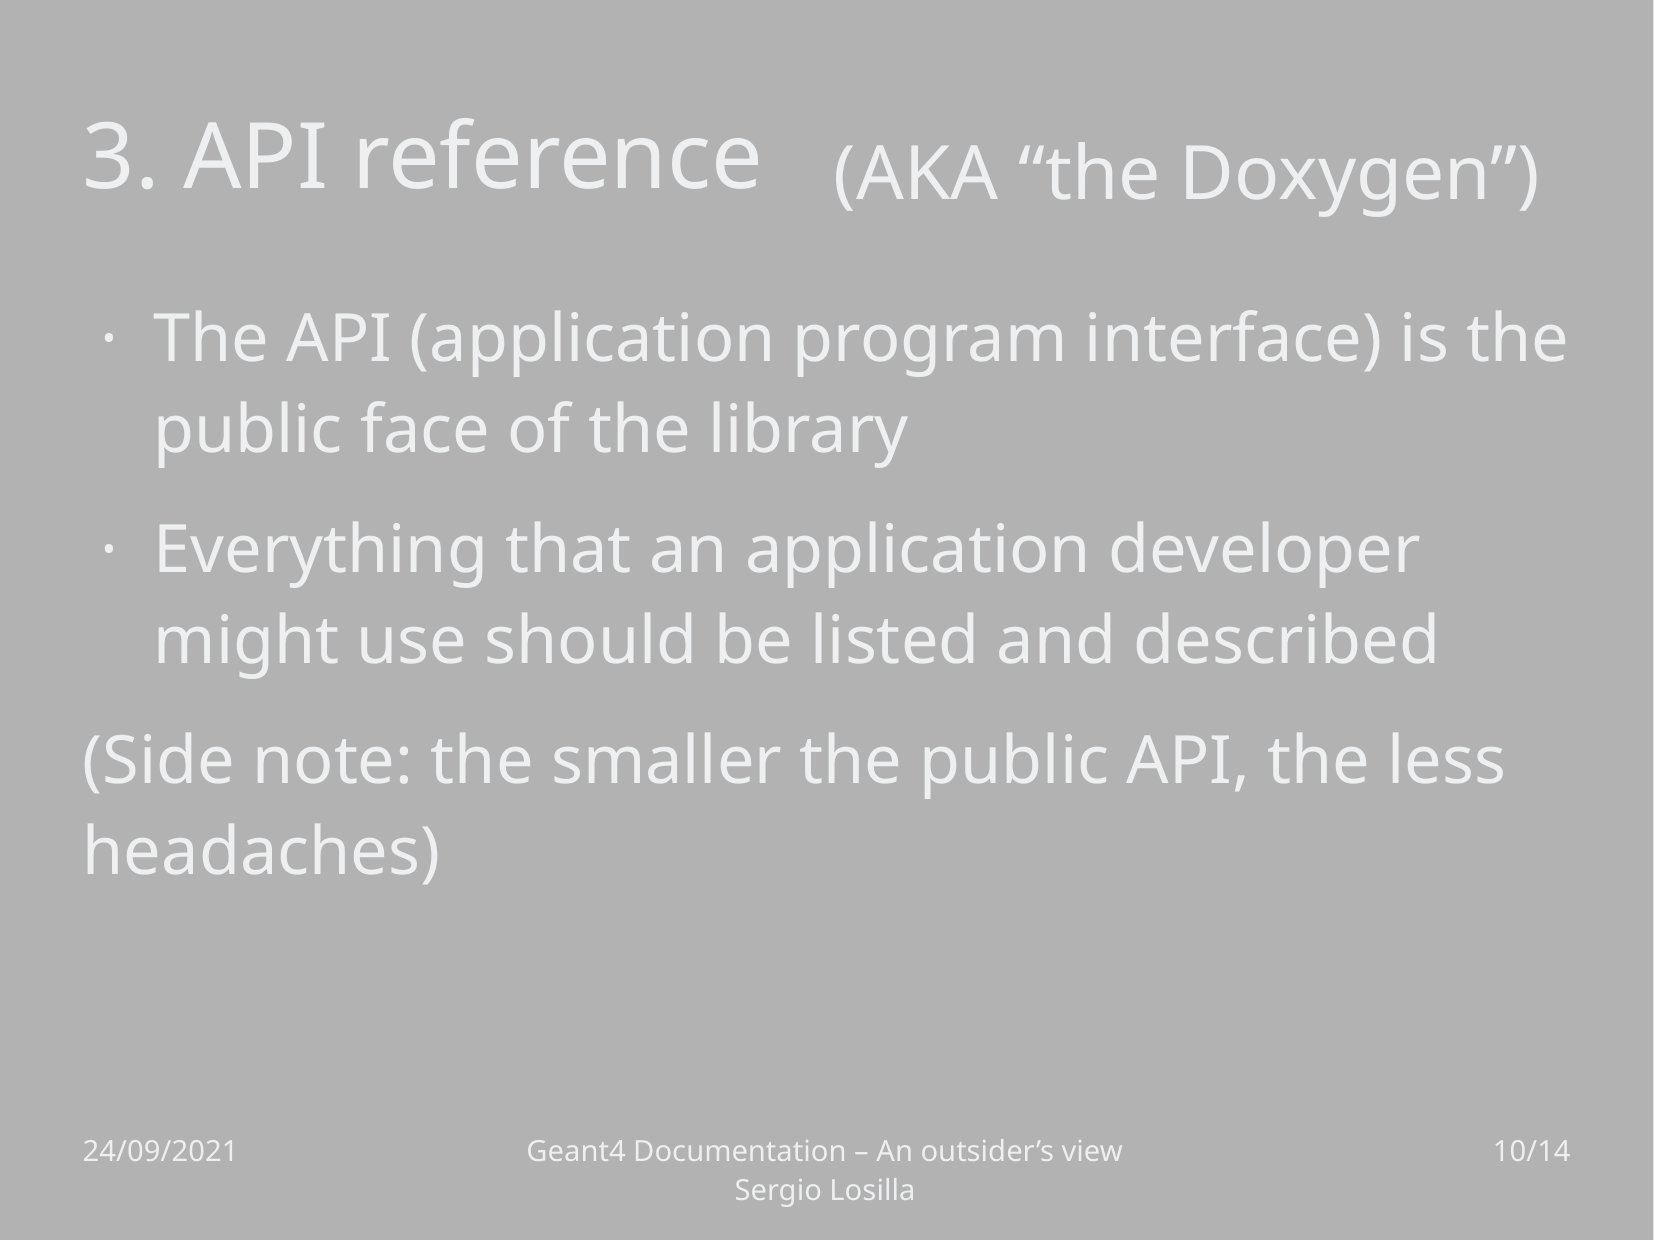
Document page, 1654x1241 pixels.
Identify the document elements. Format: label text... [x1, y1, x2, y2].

list The API (application program interface) is the public face of the library Everything that an application developer might use should be listed and described (Side note: the smaller the public API, the less headaches) [82, 290, 1571, 1093]
title 3. API reference [82, 49, 1571, 257]
text_box (AKA “the Doxygen”) [818, 111, 1588, 233]
